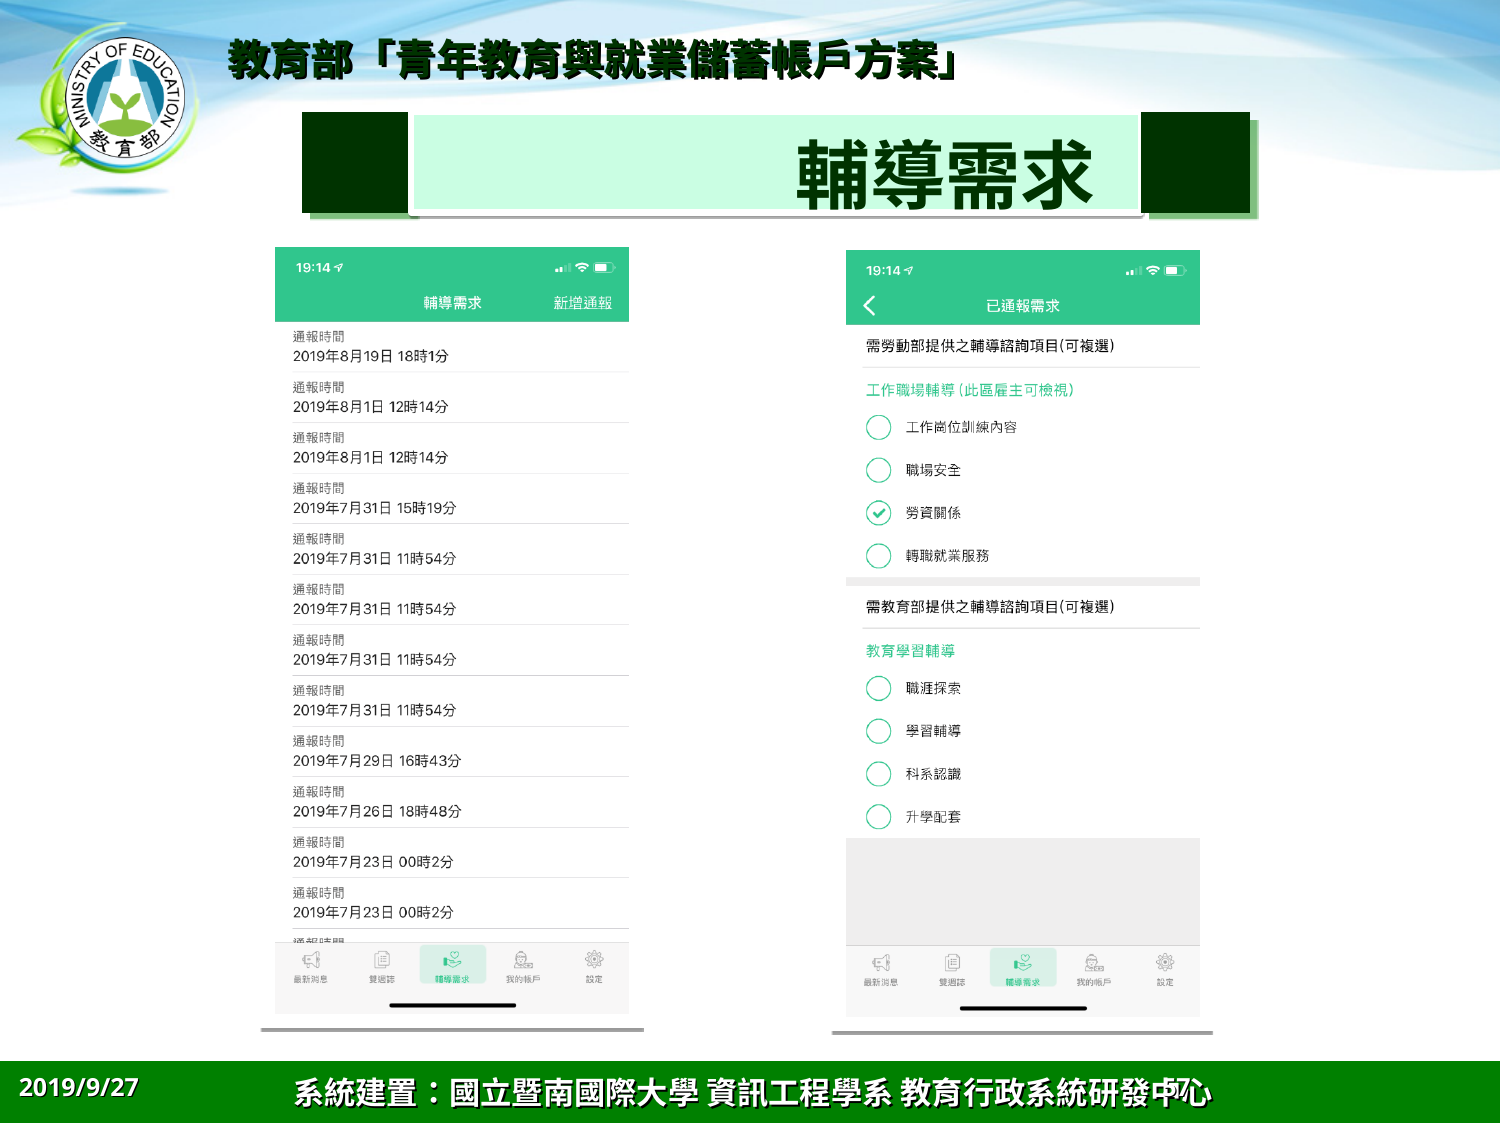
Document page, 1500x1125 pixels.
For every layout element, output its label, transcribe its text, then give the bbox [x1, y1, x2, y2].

text_box 57 [1147, 1063, 1498, 1117]
picture [845, 249, 1201, 1017]
text_box 輔導需求 [411, 112, 1141, 213]
text_box [1141, 112, 1250, 213]
text_box [302, 112, 411, 213]
text_box 2019/9/27 [3, 1063, 354, 1117]
picture [275, 246, 630, 1014]
